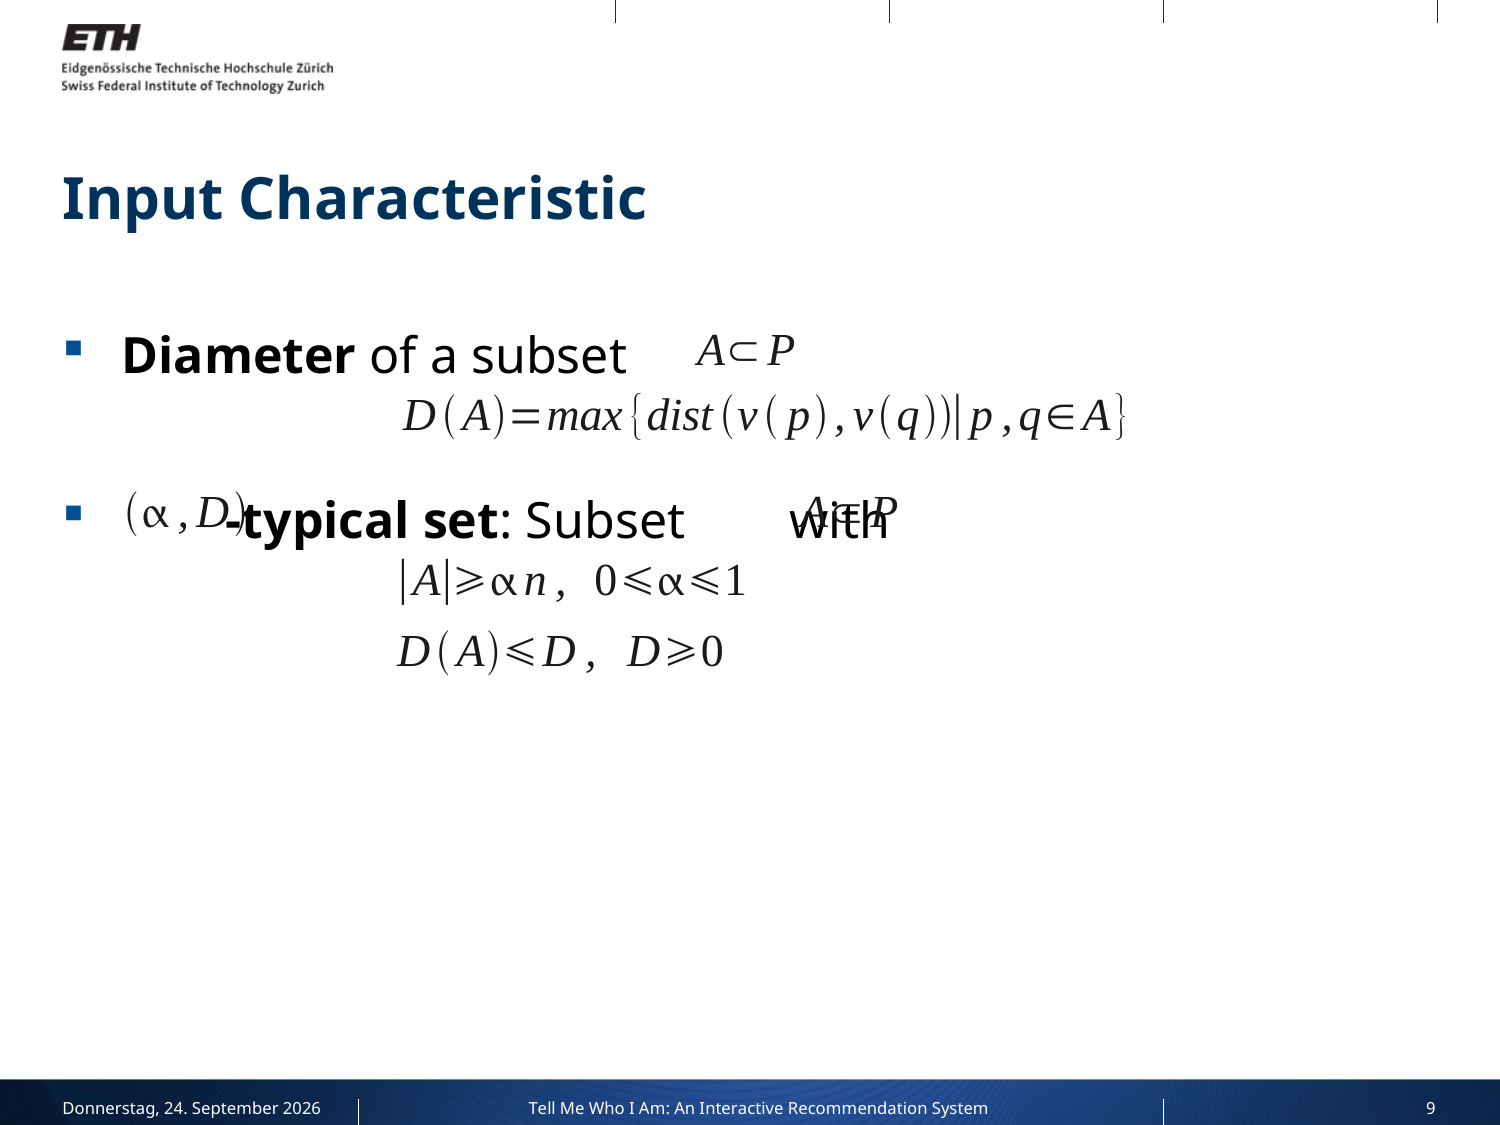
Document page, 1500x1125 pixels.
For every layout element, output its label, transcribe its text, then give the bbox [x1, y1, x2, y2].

list -typical set: Subset with [62, 485, 1438, 638]
chart [686, 324, 801, 376]
chart [789, 486, 904, 538]
chart [118, 486, 254, 539]
list Diameter of a subset [62, 319, 1438, 473]
title Input Characteristic [62, 157, 1438, 281]
chart [393, 389, 1137, 443]
picture [0, 1078, 1500, 1125]
chart [387, 555, 754, 608]
picture [62, 24, 333, 94]
chart [387, 626, 730, 679]
